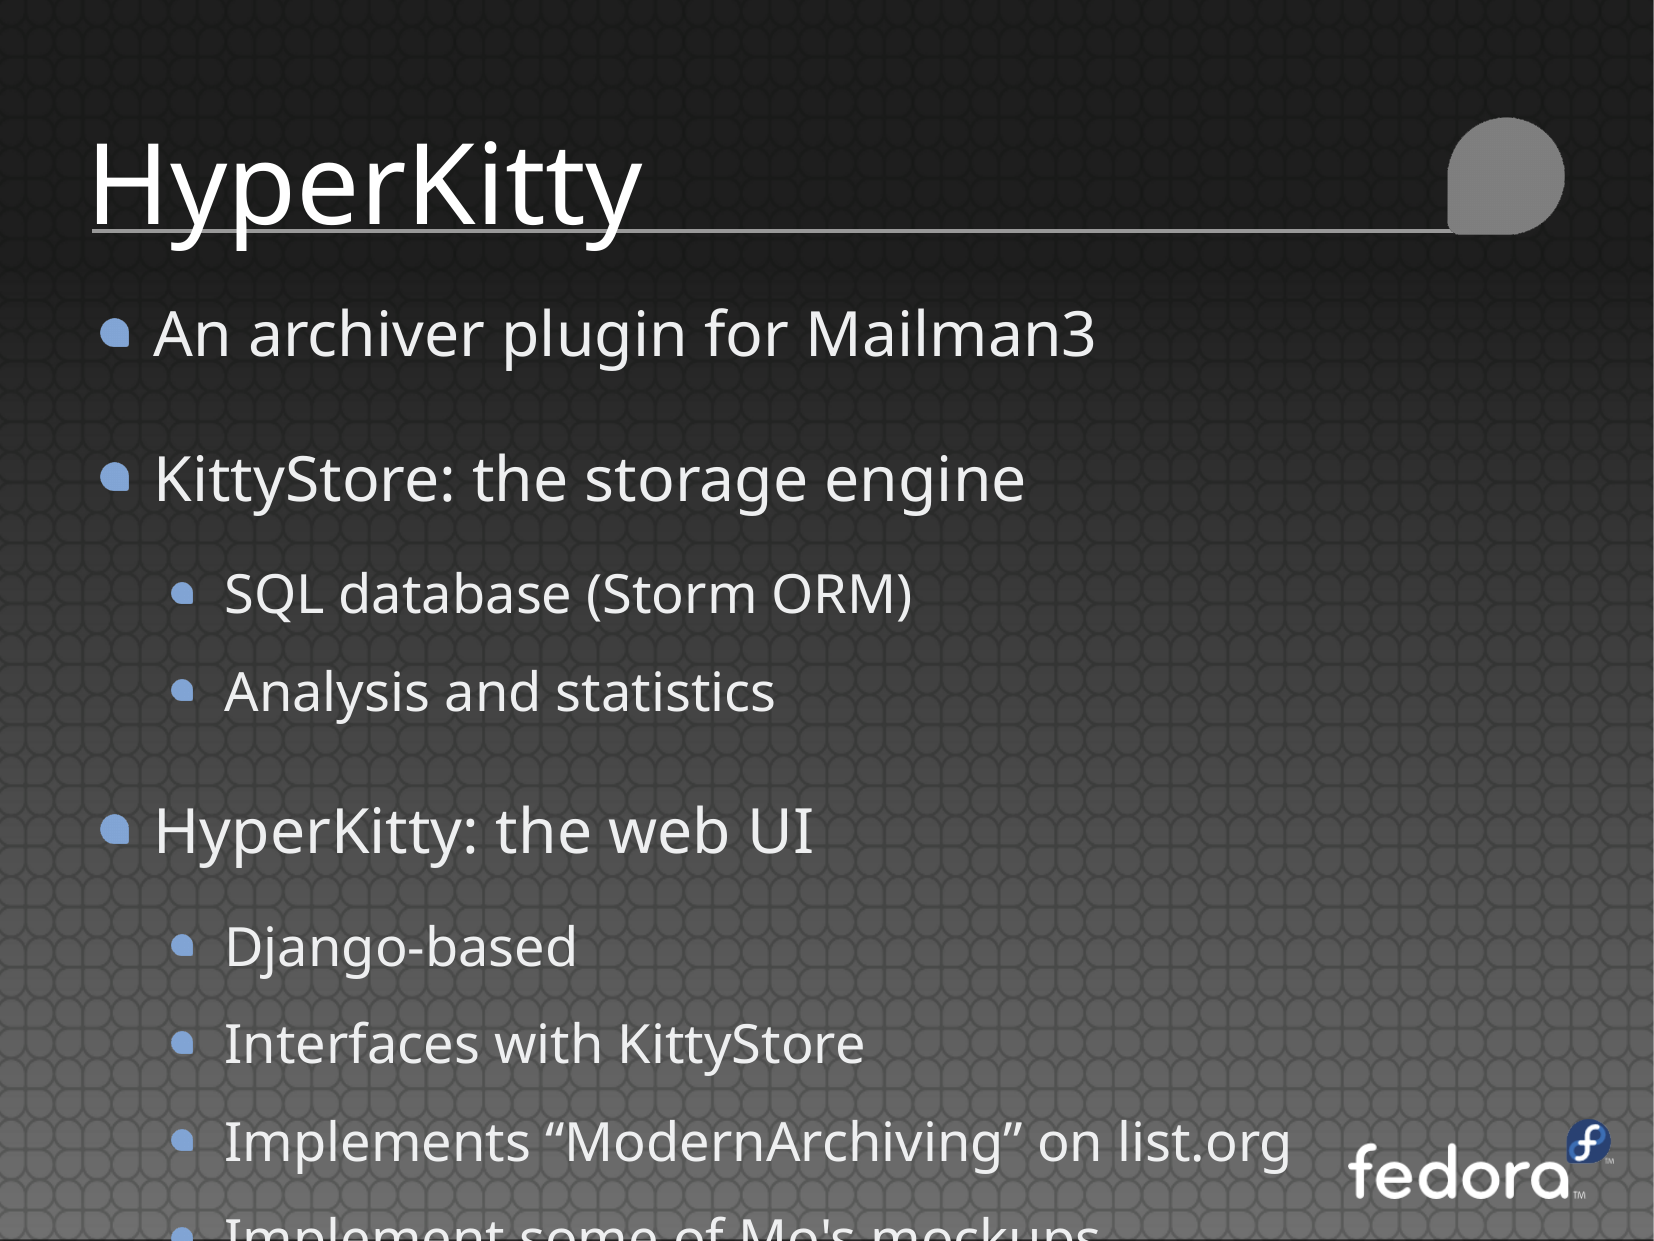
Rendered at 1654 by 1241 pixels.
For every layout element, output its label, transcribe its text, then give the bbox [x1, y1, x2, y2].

picture [681, 1232, 698, 1241]
picture [380, 1232, 394, 1241]
picture [1051, 1232, 1067, 1241]
picture [429, 1232, 444, 1241]
picture [748, 1227, 754, 1241]
picture [251, 1232, 265, 1241]
picture [586, 1232, 600, 1241]
picture [399, 1232, 413, 1241]
picture [795, 1232, 812, 1241]
picture [302, 1232, 318, 1241]
picture [771, 1226, 777, 1241]
title HyperKitty [86, 110, 1576, 251]
list An archiver plugin for Mailman3 KittyStore: the storage engine SQL database (Storm ORM) Analysis and statistics HyperKitty: the web UI Django-based Interfaces with KittyStore Implements “ModernArchiving” on list.org Implement some of Mo's mockups [82, 290, 1571, 1173]
picture [605, 1232, 619, 1241]
picture [270, 1232, 284, 1241]
picture [348, 1232, 363, 1241]
picture [636, 1232, 651, 1241]
picture [0, 0, 1654, 1241]
picture [898, 1232, 912, 1241]
picture [929, 1232, 946, 1241]
picture [553, 1232, 570, 1241]
picture [879, 1232, 893, 1241]
picture [462, 1232, 476, 1241]
